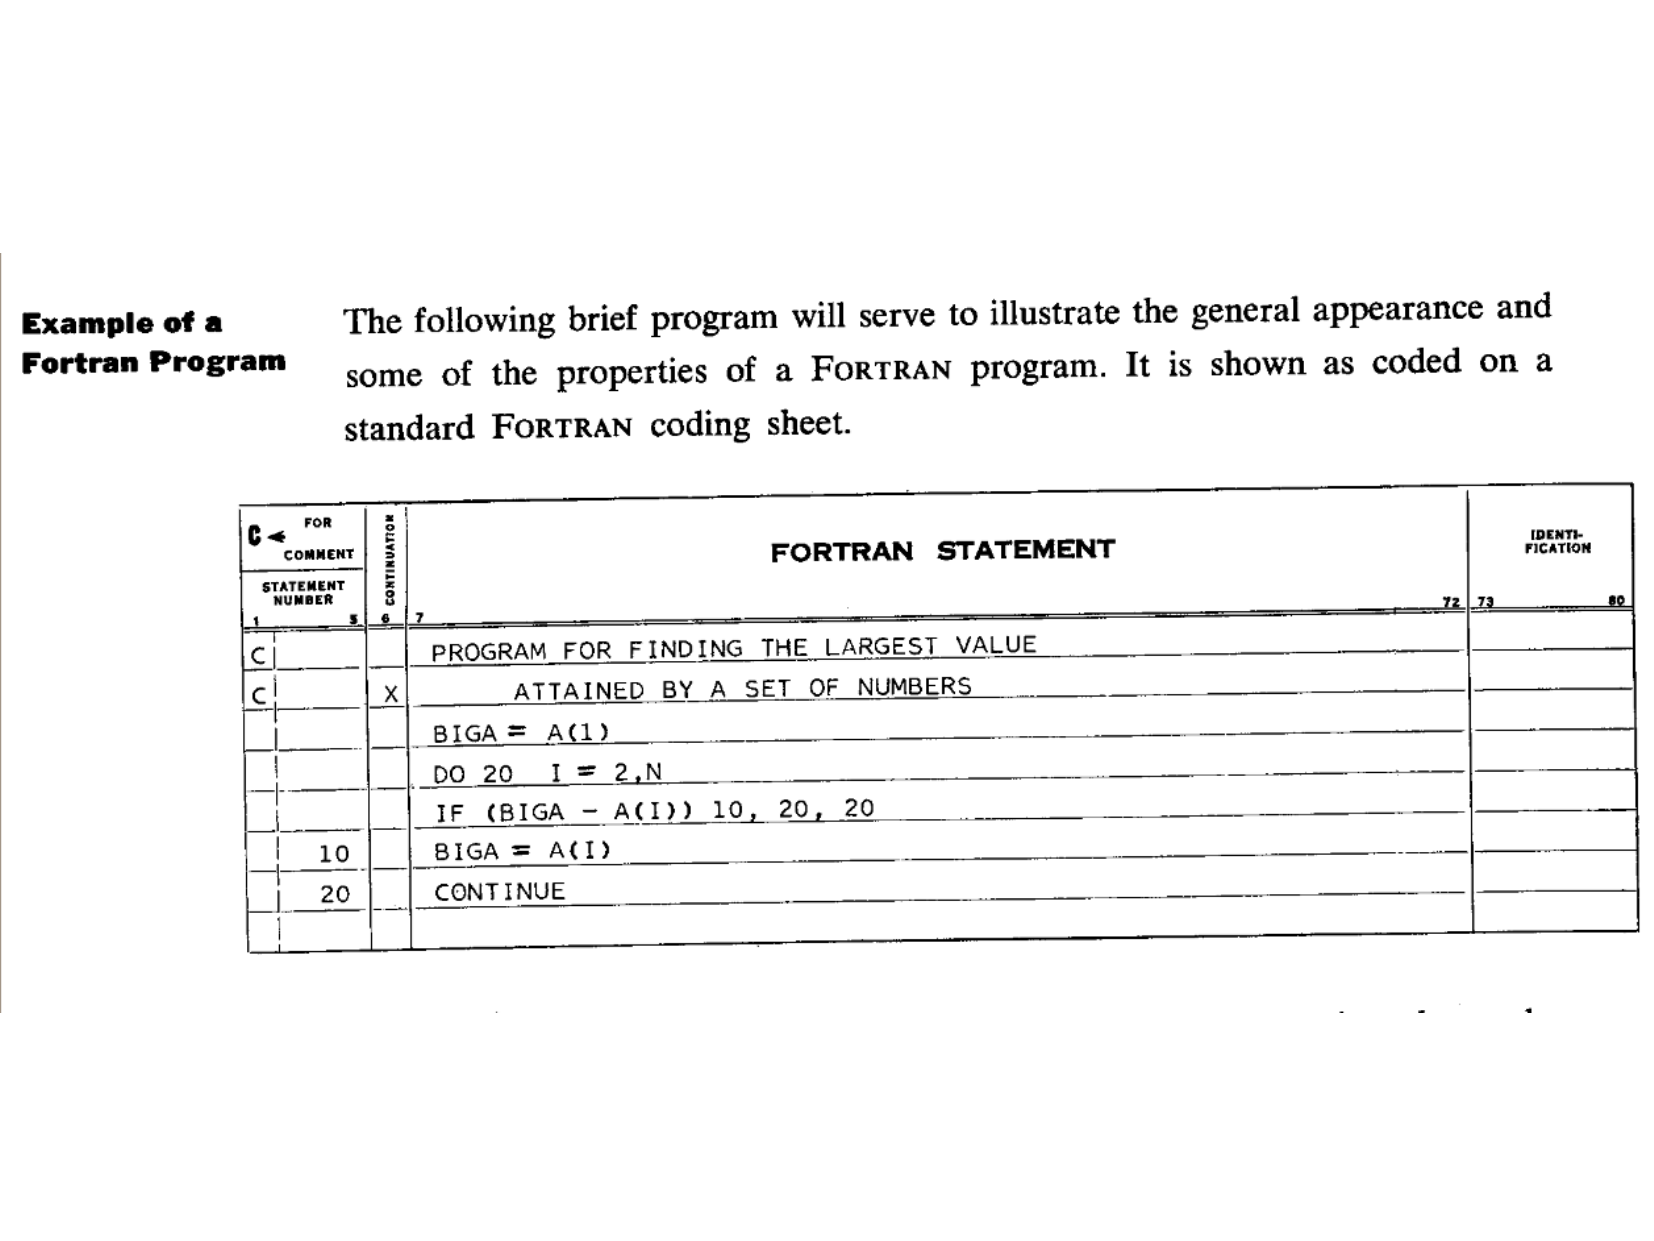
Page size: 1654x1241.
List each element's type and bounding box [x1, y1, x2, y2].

picture [0, 253, 1654, 1013]
